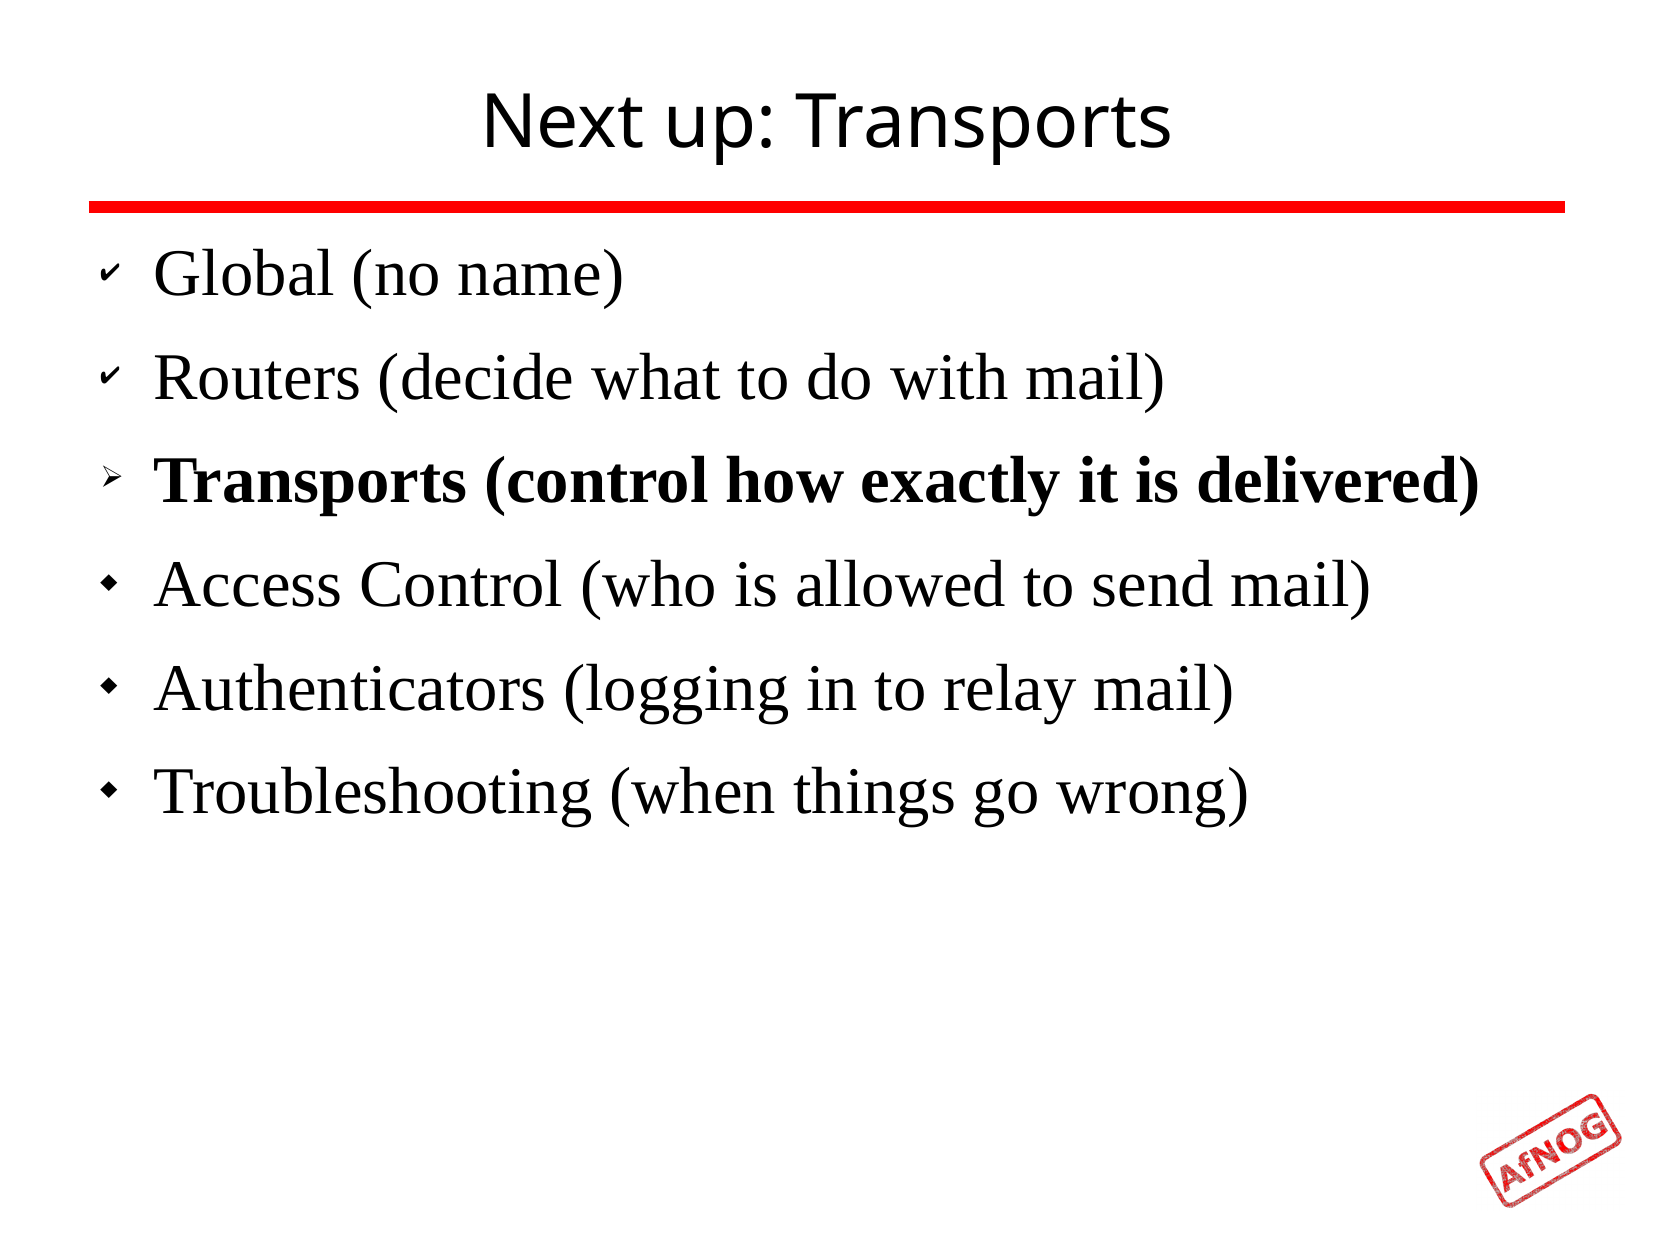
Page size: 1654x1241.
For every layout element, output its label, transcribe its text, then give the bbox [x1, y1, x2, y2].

title Next up: Transports [88, 29, 1565, 207]
list Global (no name) Routers (decide what to do with mail) Transports (control how exactly it is delivered) Access Control (who is allowed to send mail) Authenticators (logging in to relay mail) Troubleshooting (when things go wrong) [82, 236, 1571, 1123]
picture [1476, 1090, 1625, 1211]
